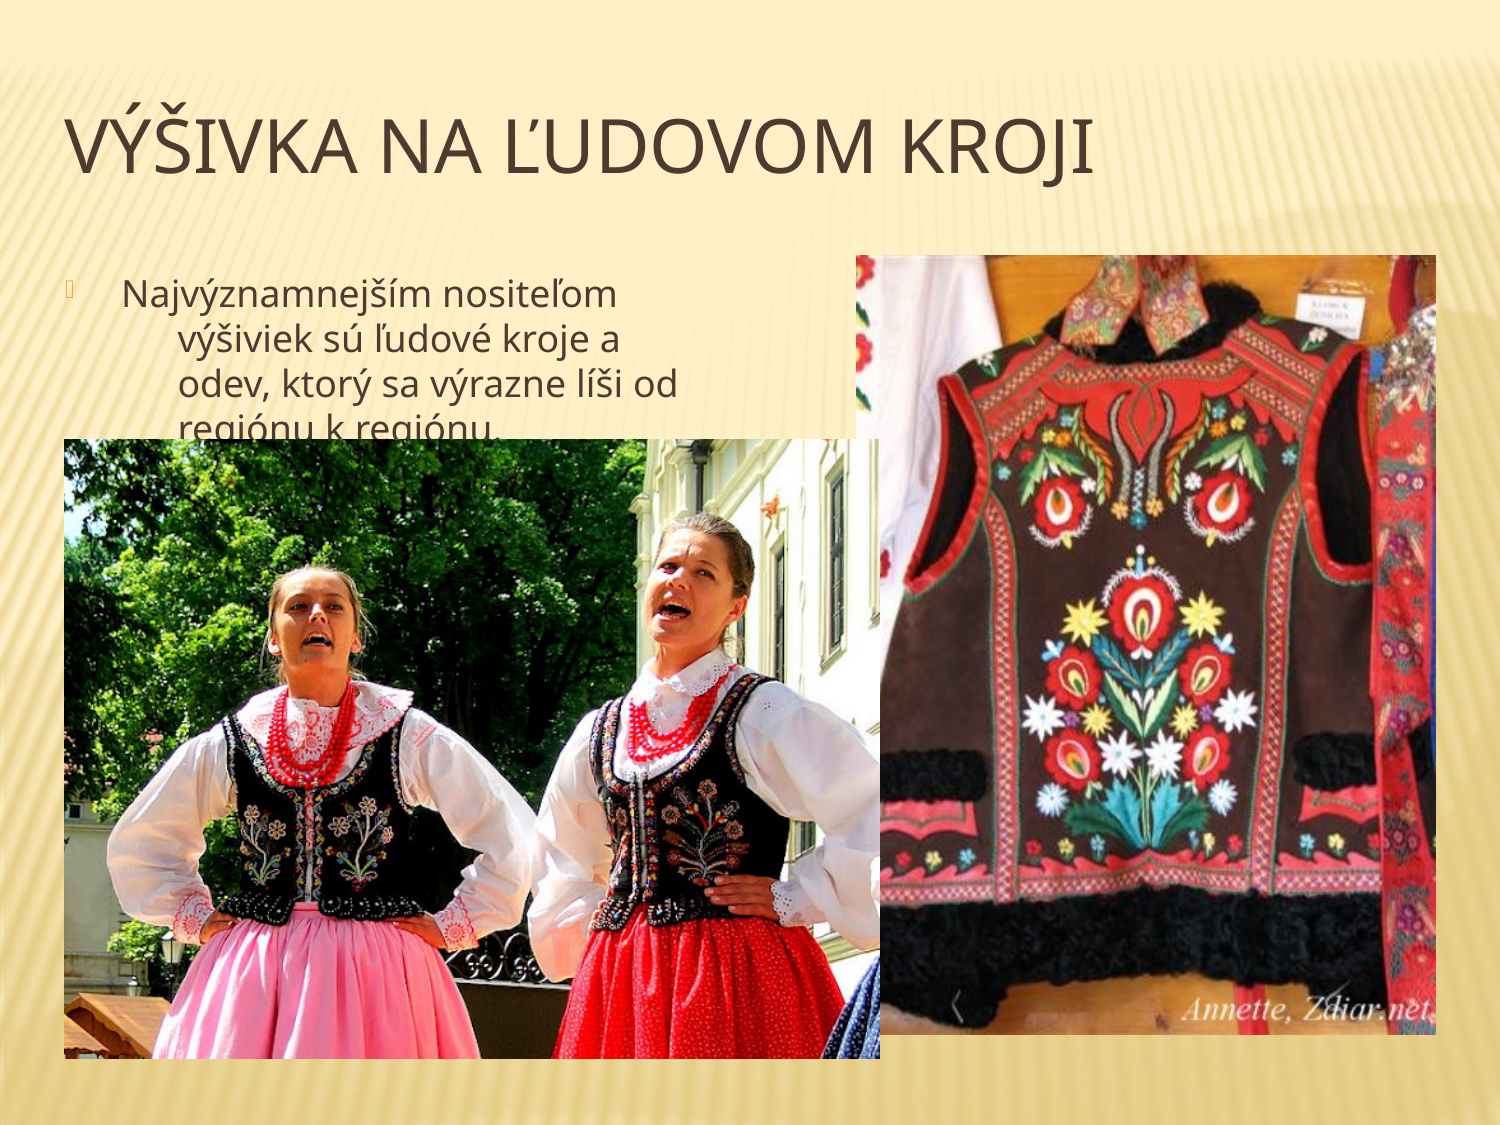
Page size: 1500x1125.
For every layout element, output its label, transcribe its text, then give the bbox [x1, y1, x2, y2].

picture [64, 255, 1436, 1059]
list Najvýznamnejším nositeľom výšiviek sú ľudové kroje a odev, ktorý sa výrazne líši od regiónu k regiónu. [50, 262, 738, 1038]
title Výšivka na Ľudovom kroji [49, 75, 1475, 214]
